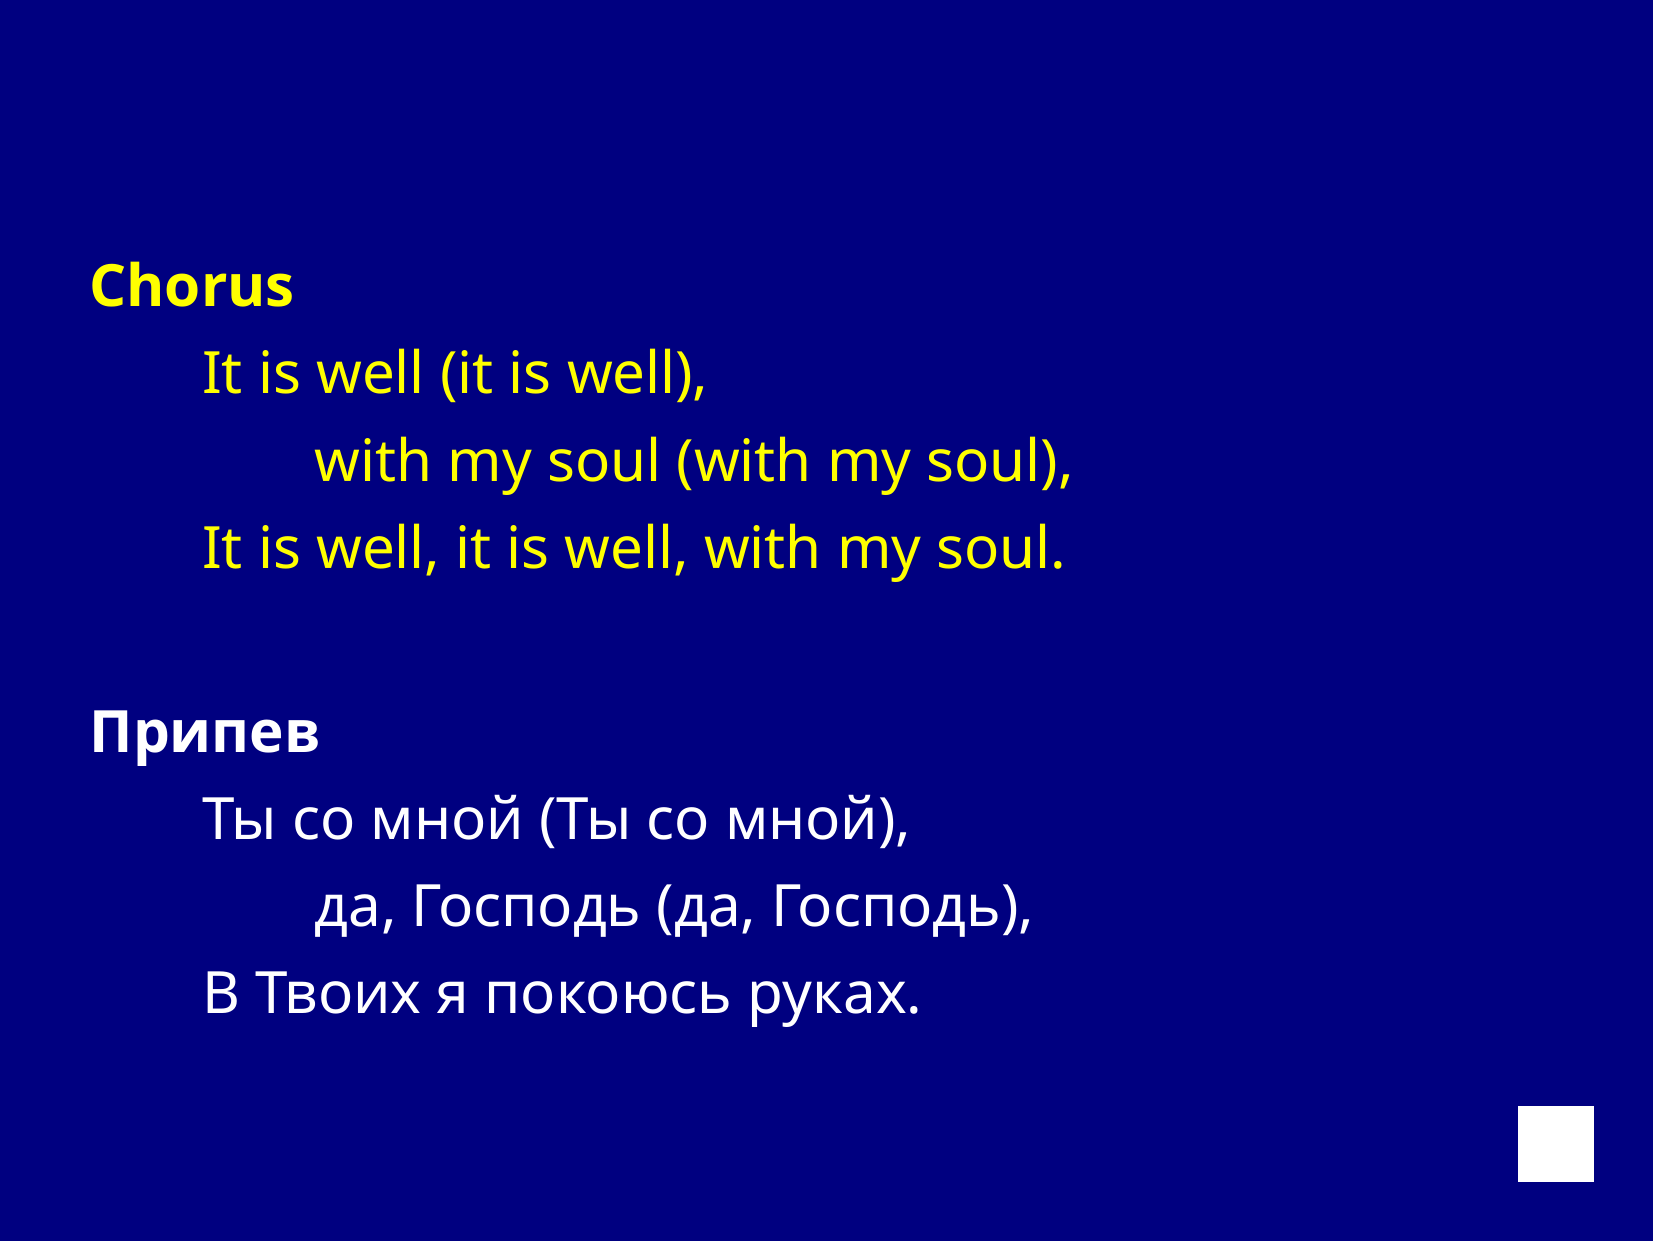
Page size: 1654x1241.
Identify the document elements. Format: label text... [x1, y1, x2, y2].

text_box [1518, 1163, 1594, 1182]
text_box Chorus It is well (it is well), with my soul (with my soul), It is well, it is well, with my soul. [75, 150, 1651, 638]
text_box Припев Ты со мной (Ты со мной), да, Господь (да, Господь), В Твоих я покоюсь руках. [75, 675, 1653, 1163]
